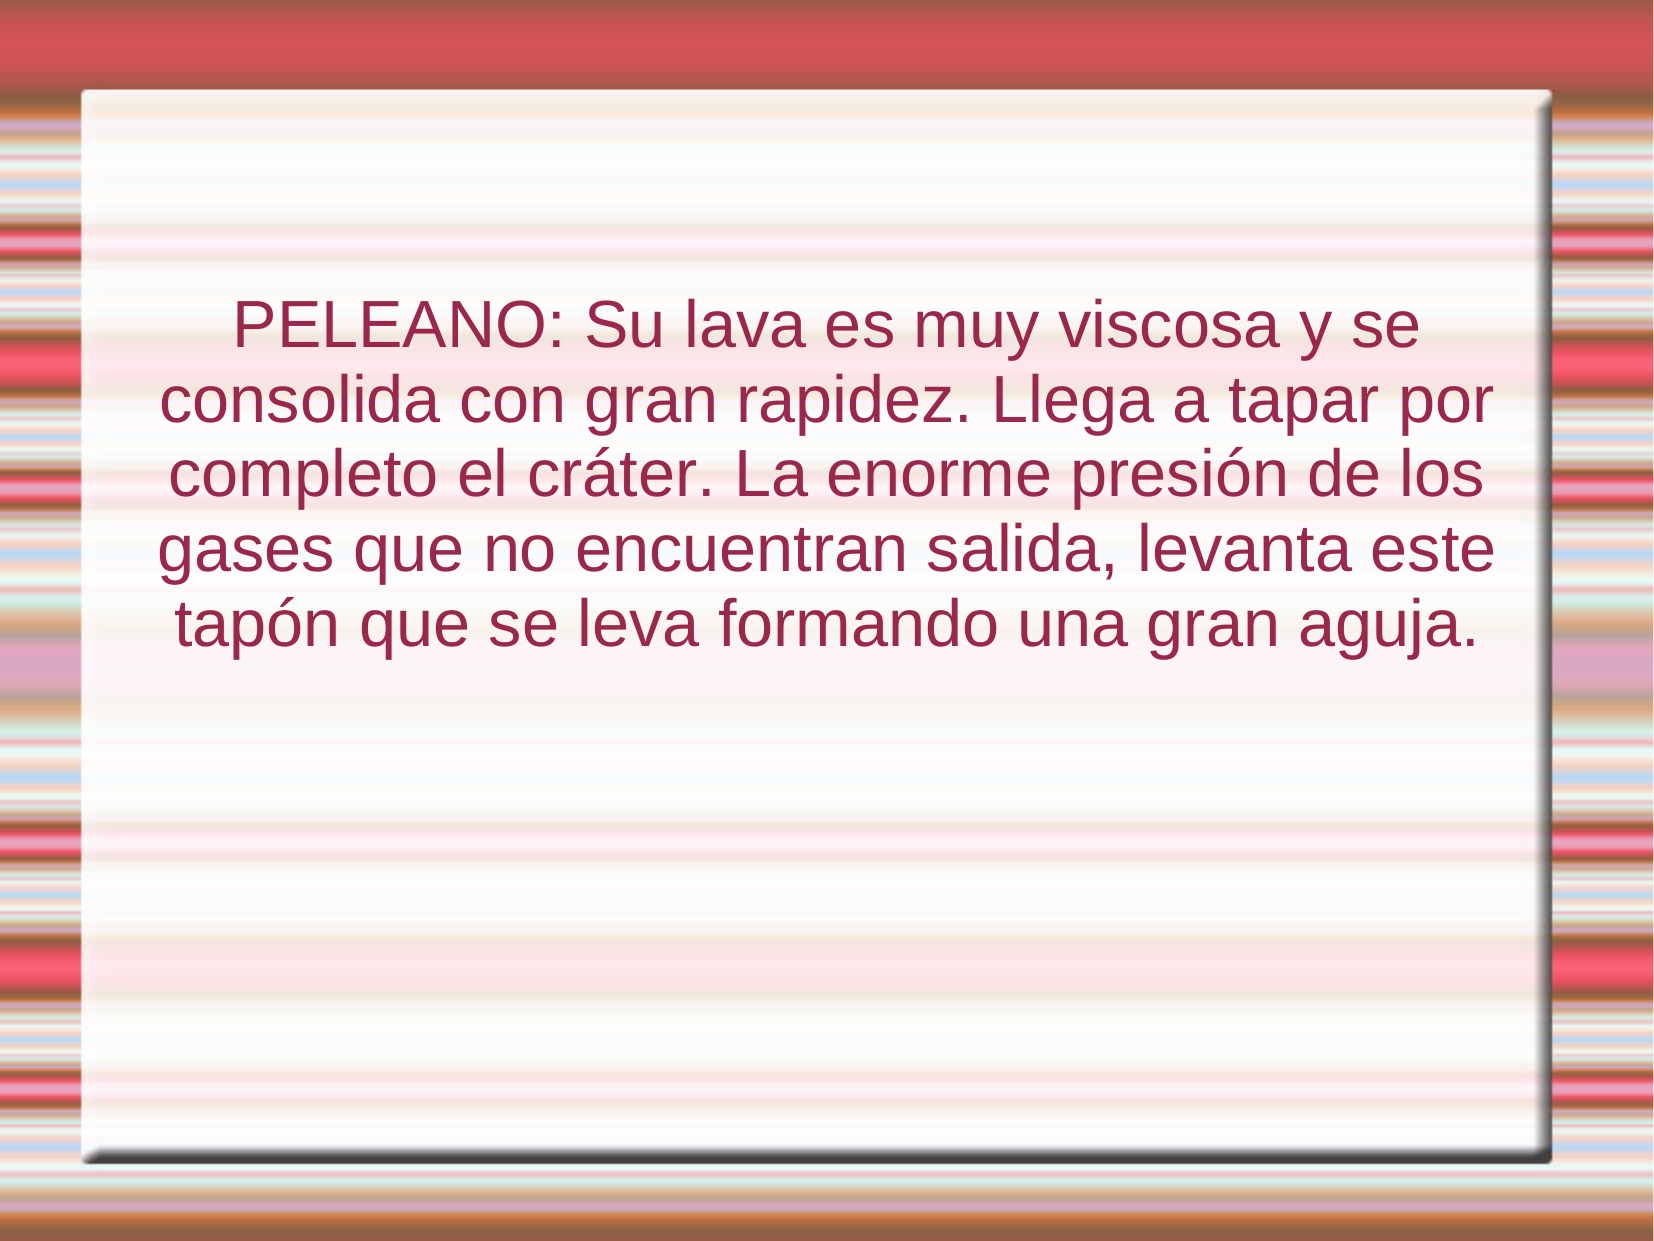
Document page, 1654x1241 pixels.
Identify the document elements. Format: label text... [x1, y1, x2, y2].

picture [0, 0, 1654, 1241]
subtitle PELEANO: Su lava es muy viscosa y se consolida con gran rapidez. Llega a tapar por completo el cráter. La enorme presión de los gases que no encuentran salida, levanta este tapón que se leva formando una gran aguja. [121, 122, 1534, 1125]
